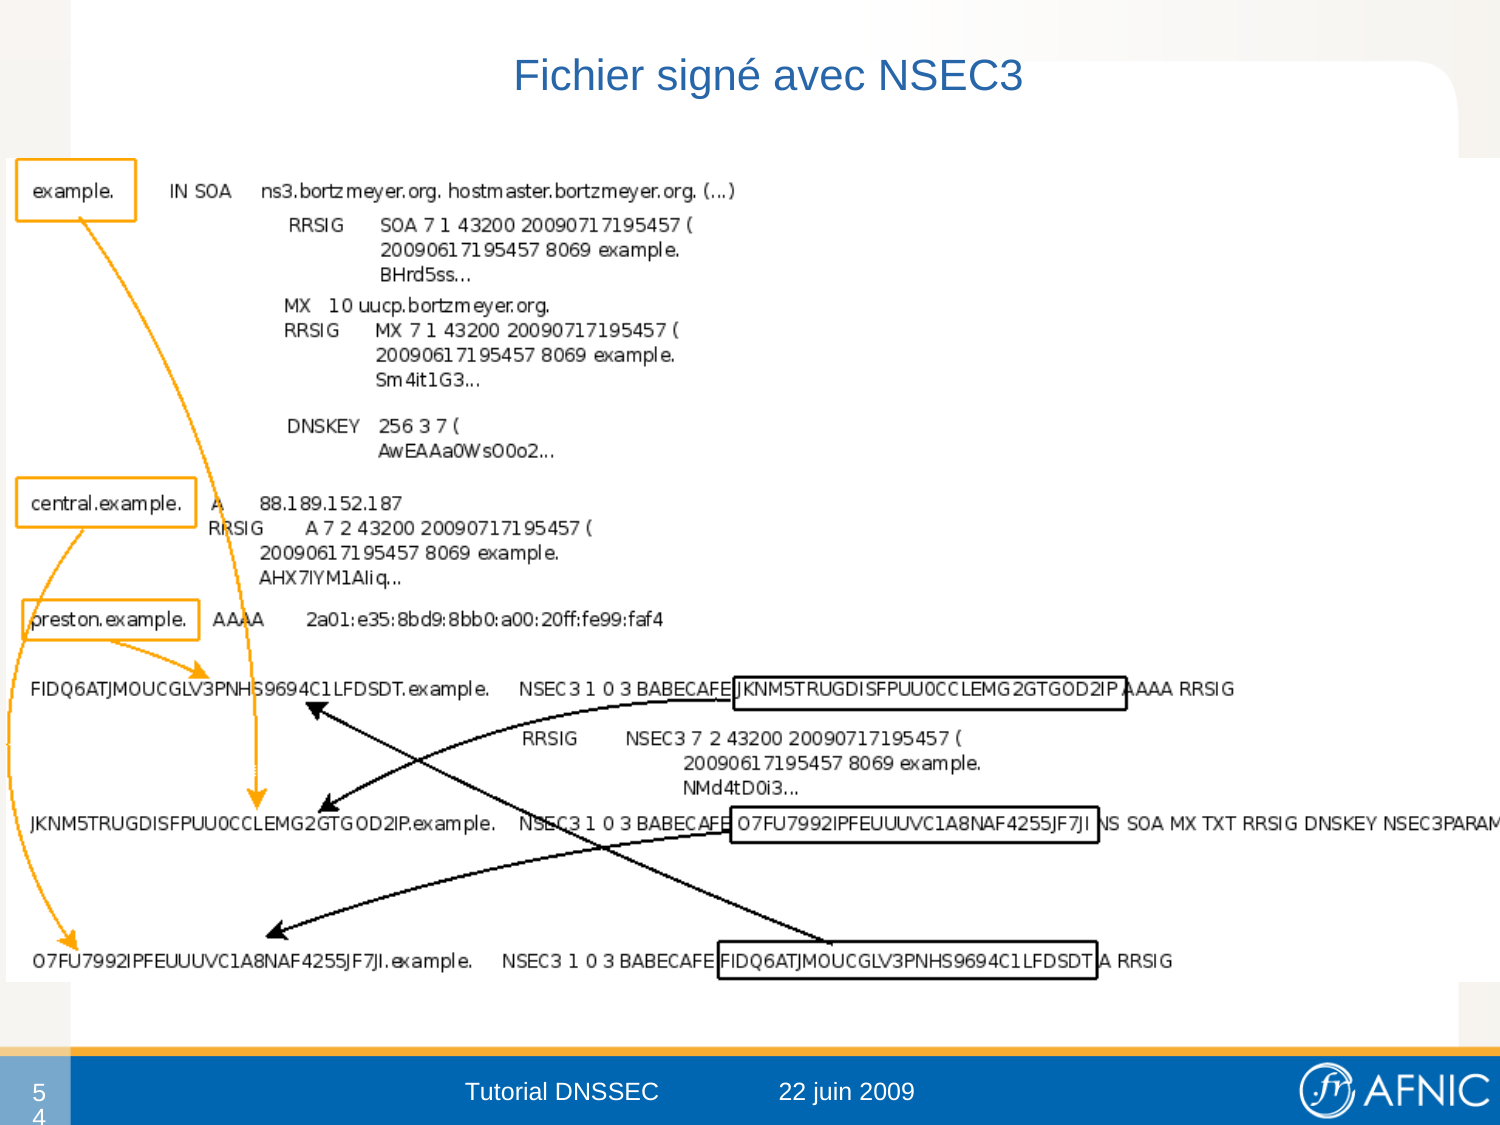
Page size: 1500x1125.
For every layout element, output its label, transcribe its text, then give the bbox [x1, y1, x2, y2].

picture [35, 1112, 41, 1120]
title Fichier signé avec NSEC3 [112, 12, 1425, 138]
picture [0, 0, 1500, 1125]
